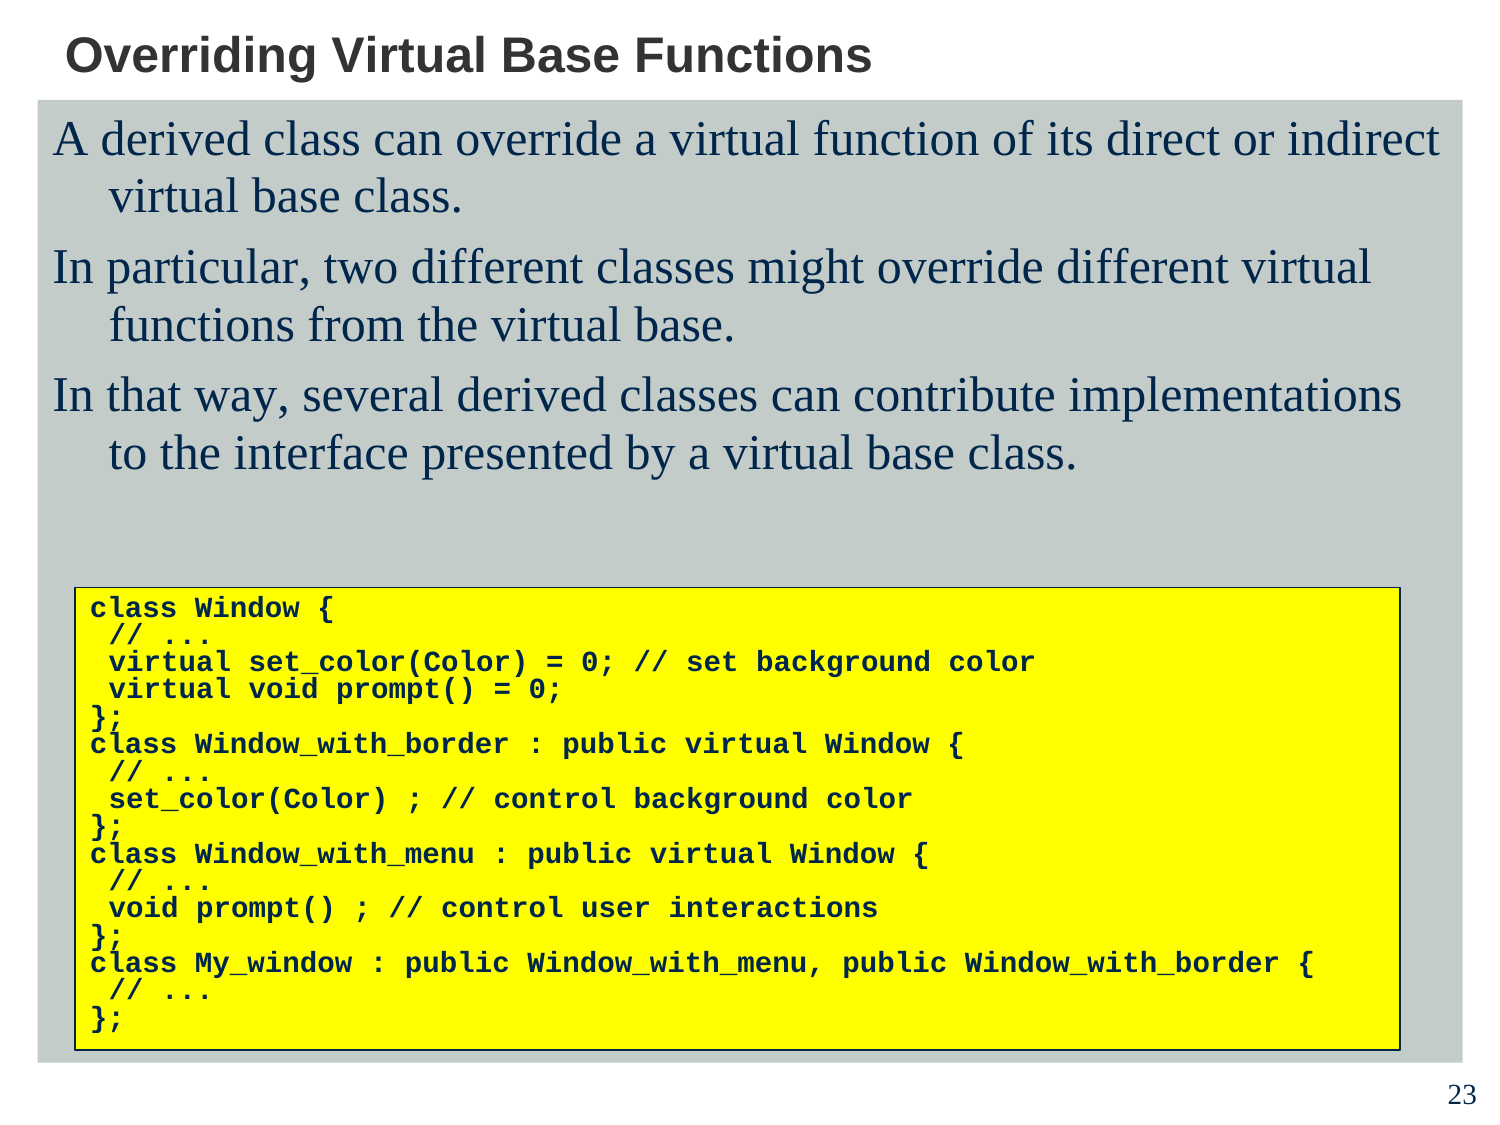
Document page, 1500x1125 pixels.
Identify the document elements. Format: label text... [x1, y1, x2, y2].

list A derived class can override a virtual function of its direct or indirect virtual base class. In particular, two different classes might override different virtual functions from the virtual base. In that way, several derived classes can contribute implementations to the interface presented by a virtual base class. [37, 99, 1463, 1063]
title Overriding Virtual Base Functions [50, 0, 1450, 91]
text_box class Window { // ... virtual set_color(Color) = 0; // set background color virtual void prompt() = 0; }; class Window_with_border : public virtual Window { // ... set_color(Color) ; // control background color }; class Window_with_menu : public virtual Window { // ... void prompt() ; // control user interactions }; class My_window : public Window_with_menu, public Window_with_border { // ... }; [75, 587, 1401, 1056]
